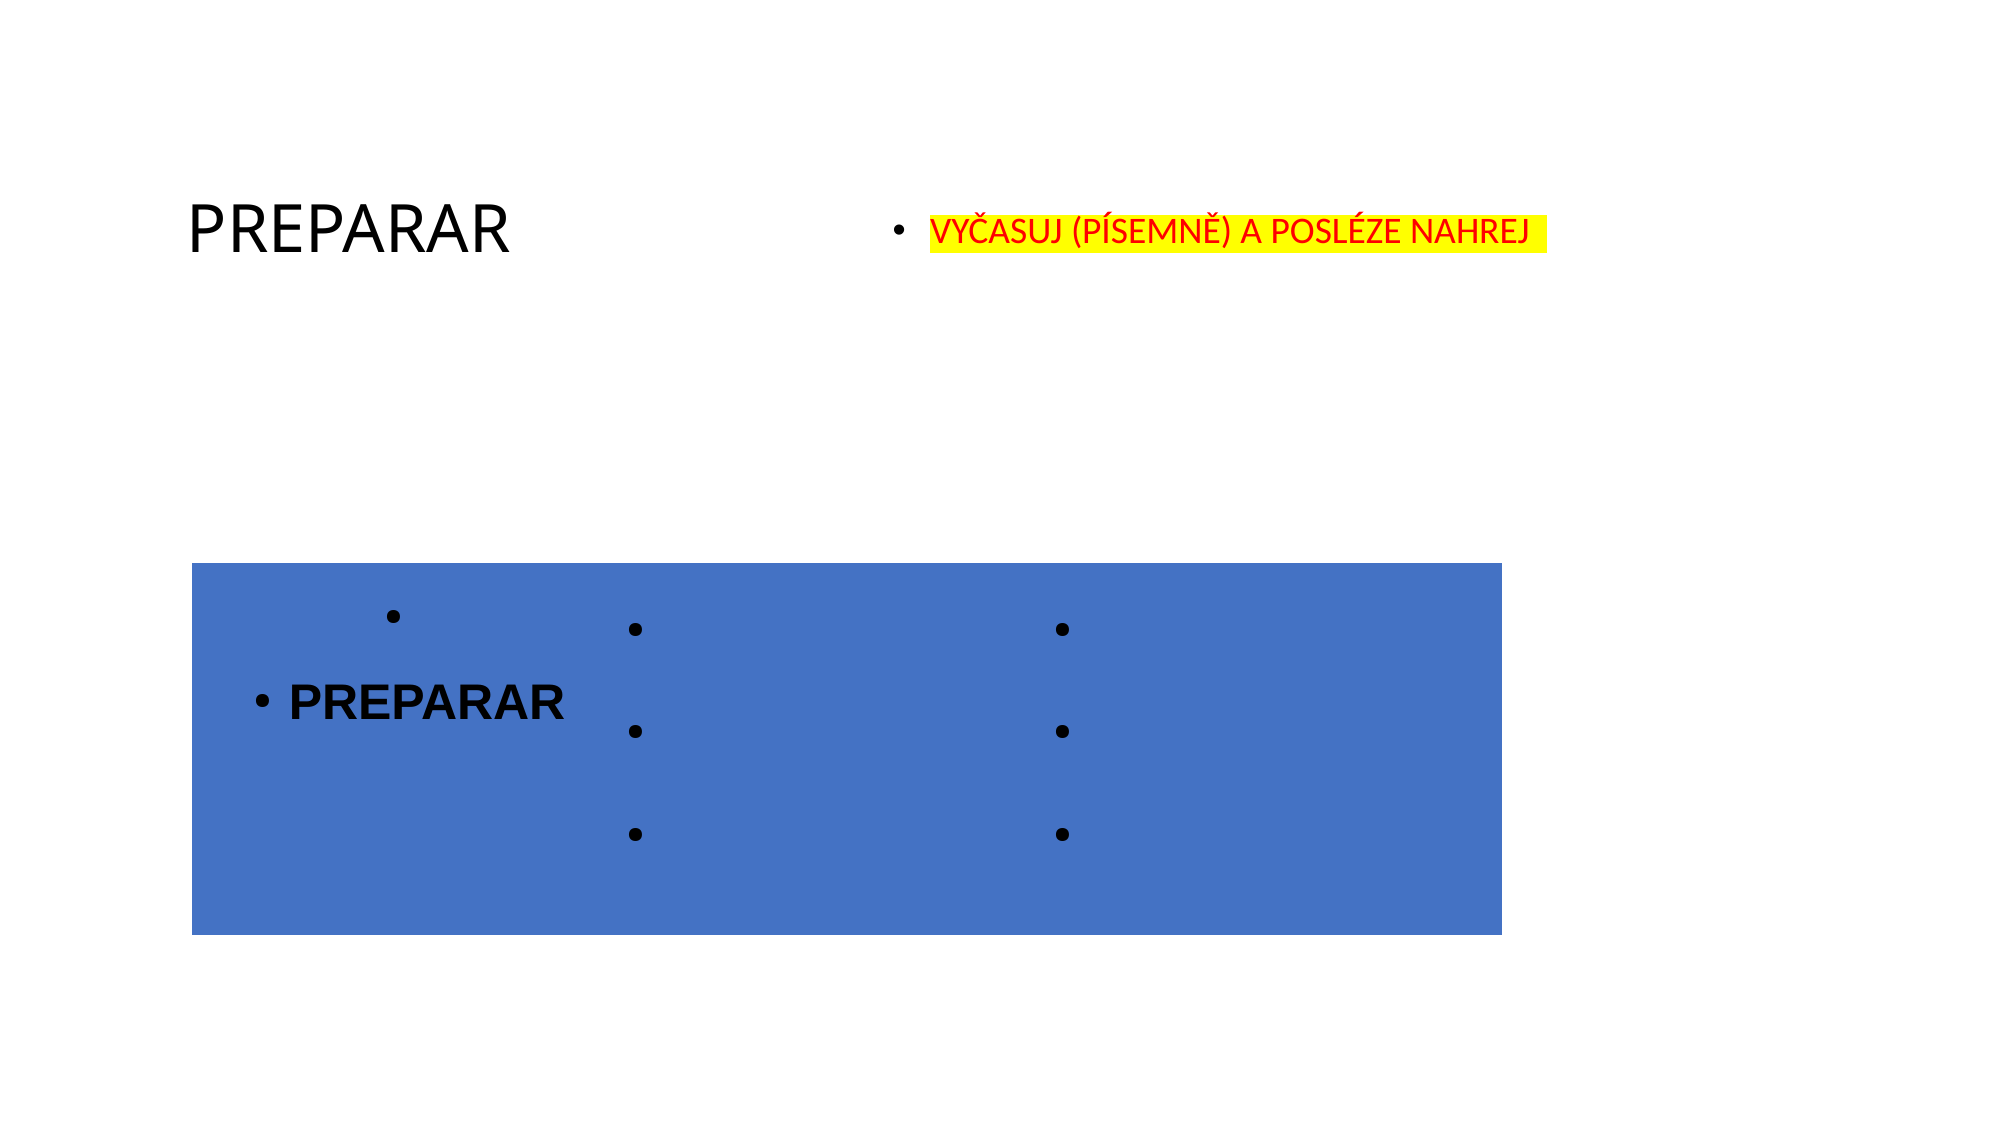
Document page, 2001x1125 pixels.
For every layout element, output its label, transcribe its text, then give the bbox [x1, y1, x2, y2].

table_cell [1054, 767, 1502, 935]
title PREPARAR [171, 96, 756, 367]
table_header PREPARAR [192, 563, 627, 935]
table_header [1054, 563, 1502, 665]
list VYČASUJ (PÍSEMNĚ) A POSLÉZE NAHREJ [877, 96, 1863, 367]
table_cell [1054, 665, 1502, 767]
table_cell [627, 767, 1054, 935]
table_header [627, 563, 1054, 665]
table_cell [627, 665, 1054, 767]
